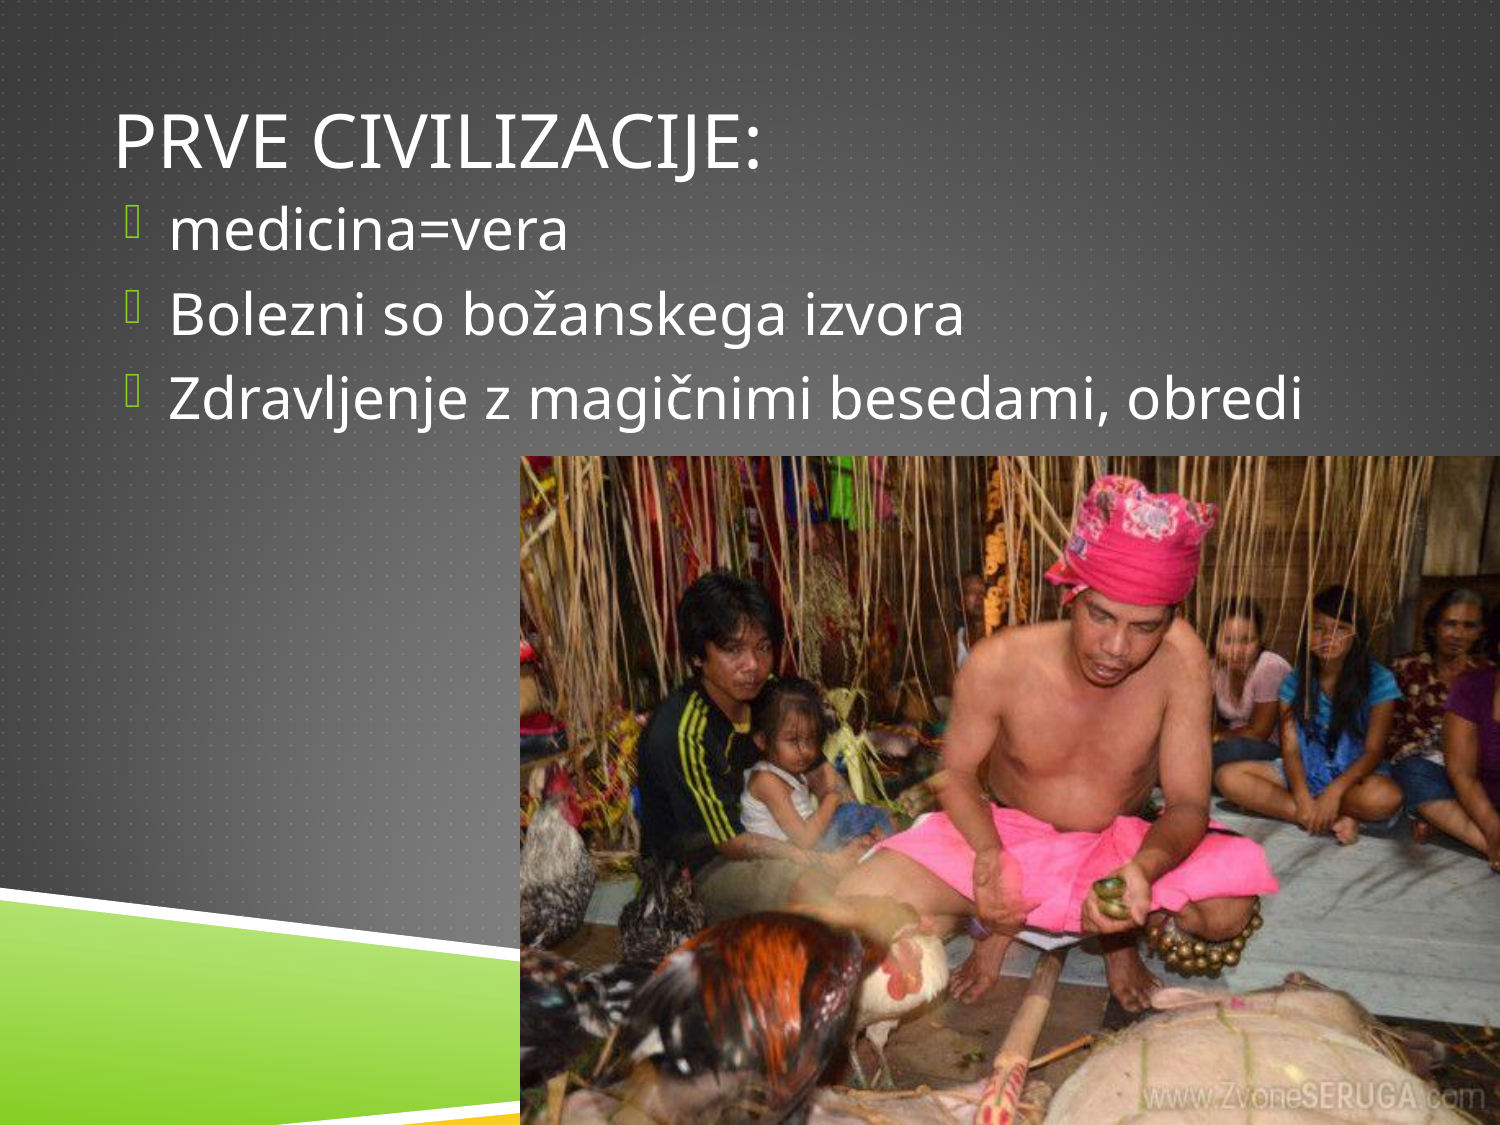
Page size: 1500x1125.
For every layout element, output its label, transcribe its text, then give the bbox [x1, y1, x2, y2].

list medicina=vera Bolezni so božanskega izvora Zdravljenje z magičnimi besedami, obredi [112, 184, 1388, 875]
title Prve civilizacije: [112, 45, 1388, 184]
picture [0, 0, 1500, 1125]
